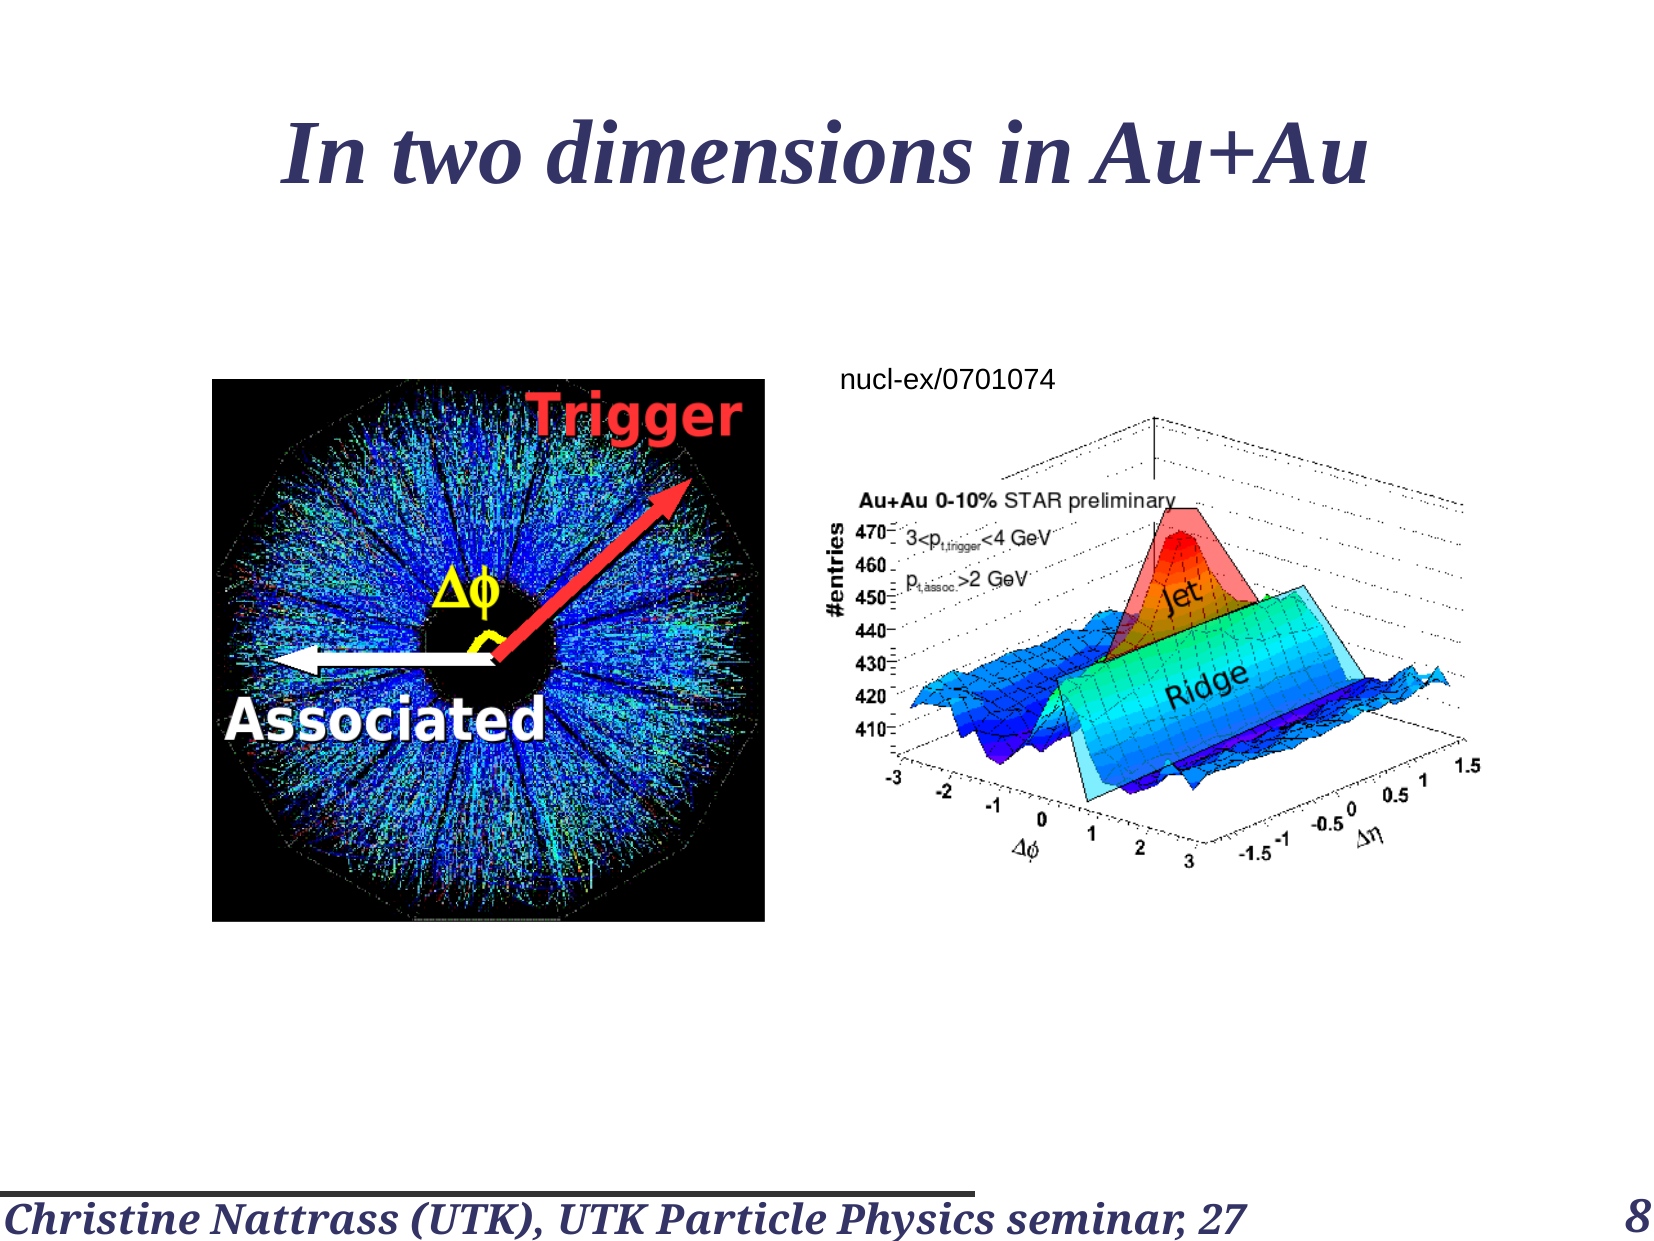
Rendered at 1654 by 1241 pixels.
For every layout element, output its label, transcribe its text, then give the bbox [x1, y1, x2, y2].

picture [212, 378, 766, 923]
text_box nucl-ex/0701074 [825, 359, 1398, 410]
text_box [187, 364, 788, 938]
title In two dimensions in Au+Au [82, 49, 1571, 257]
picture [825, 363, 1538, 900]
